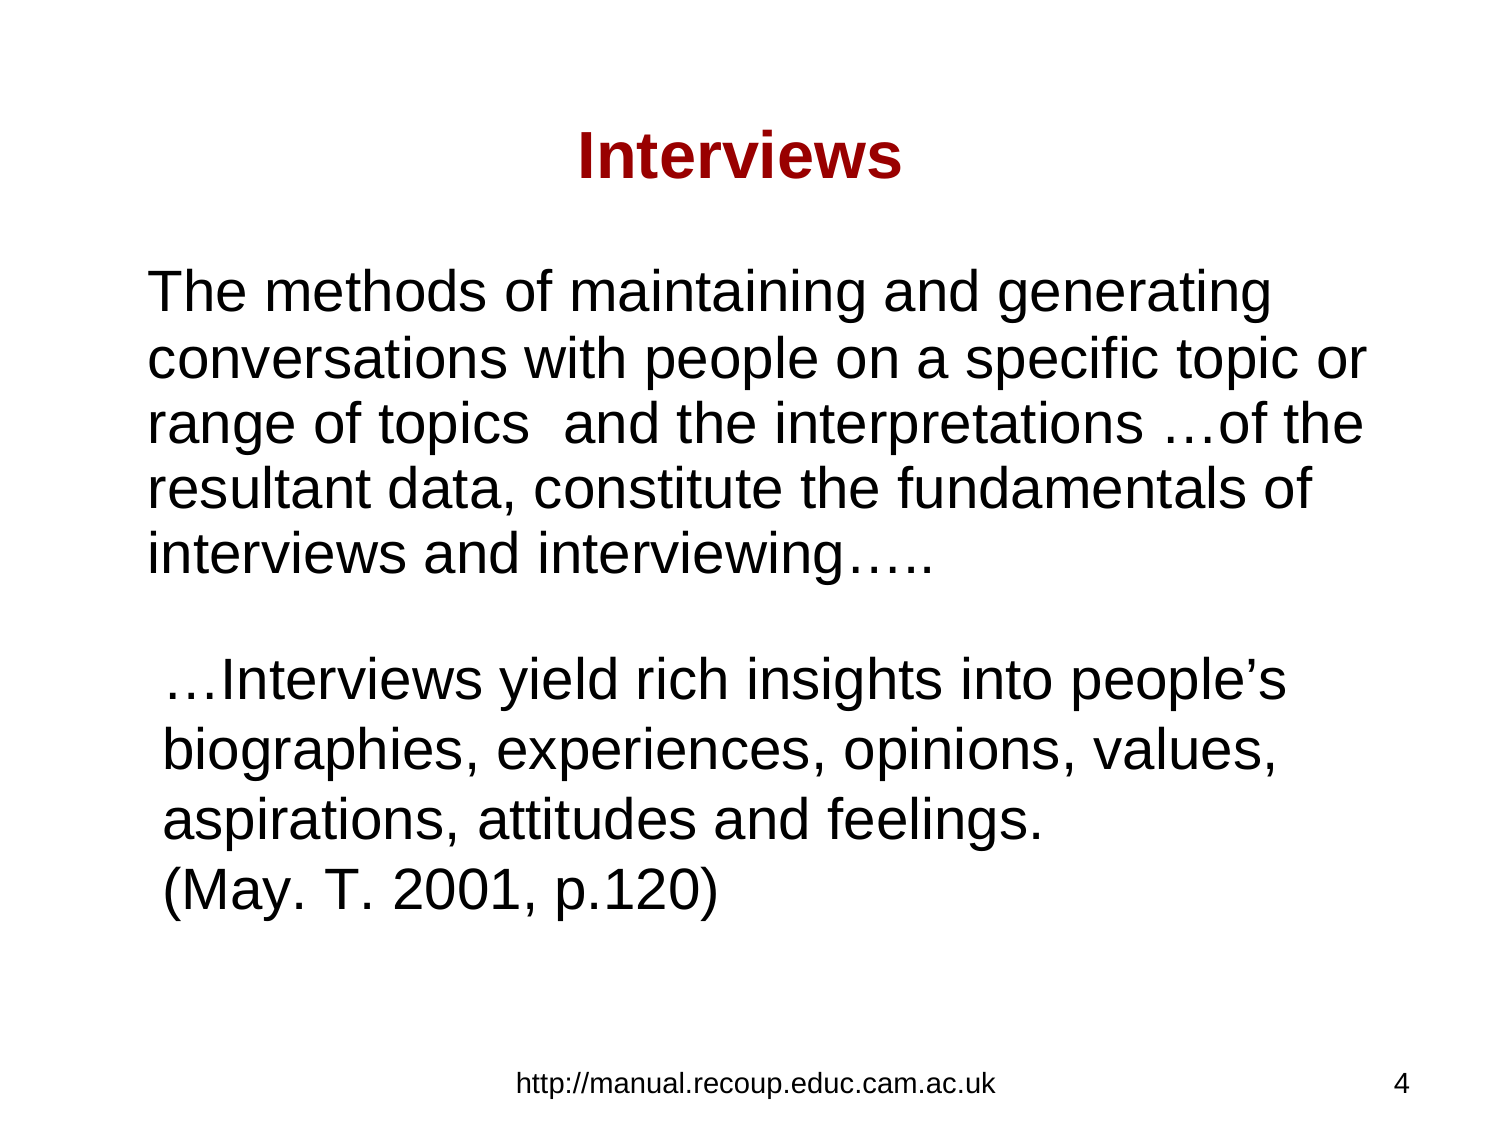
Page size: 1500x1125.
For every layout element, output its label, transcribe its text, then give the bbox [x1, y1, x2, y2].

title Interviews [75, 42, 1426, 268]
list The methods of maintaining and generating conversations with people on a specific topic or range of topics and the interpretations …of the resultant data, constitute the fundamentals of interviews and interviewing….. [76, 243, 1427, 728]
text_box …Interviews yield rich insights into people’s biographies, experiences, opinions, values, aspirations, attitudes and feelings. (May. T. 2001, p.120) [147, 633, 1329, 1036]
